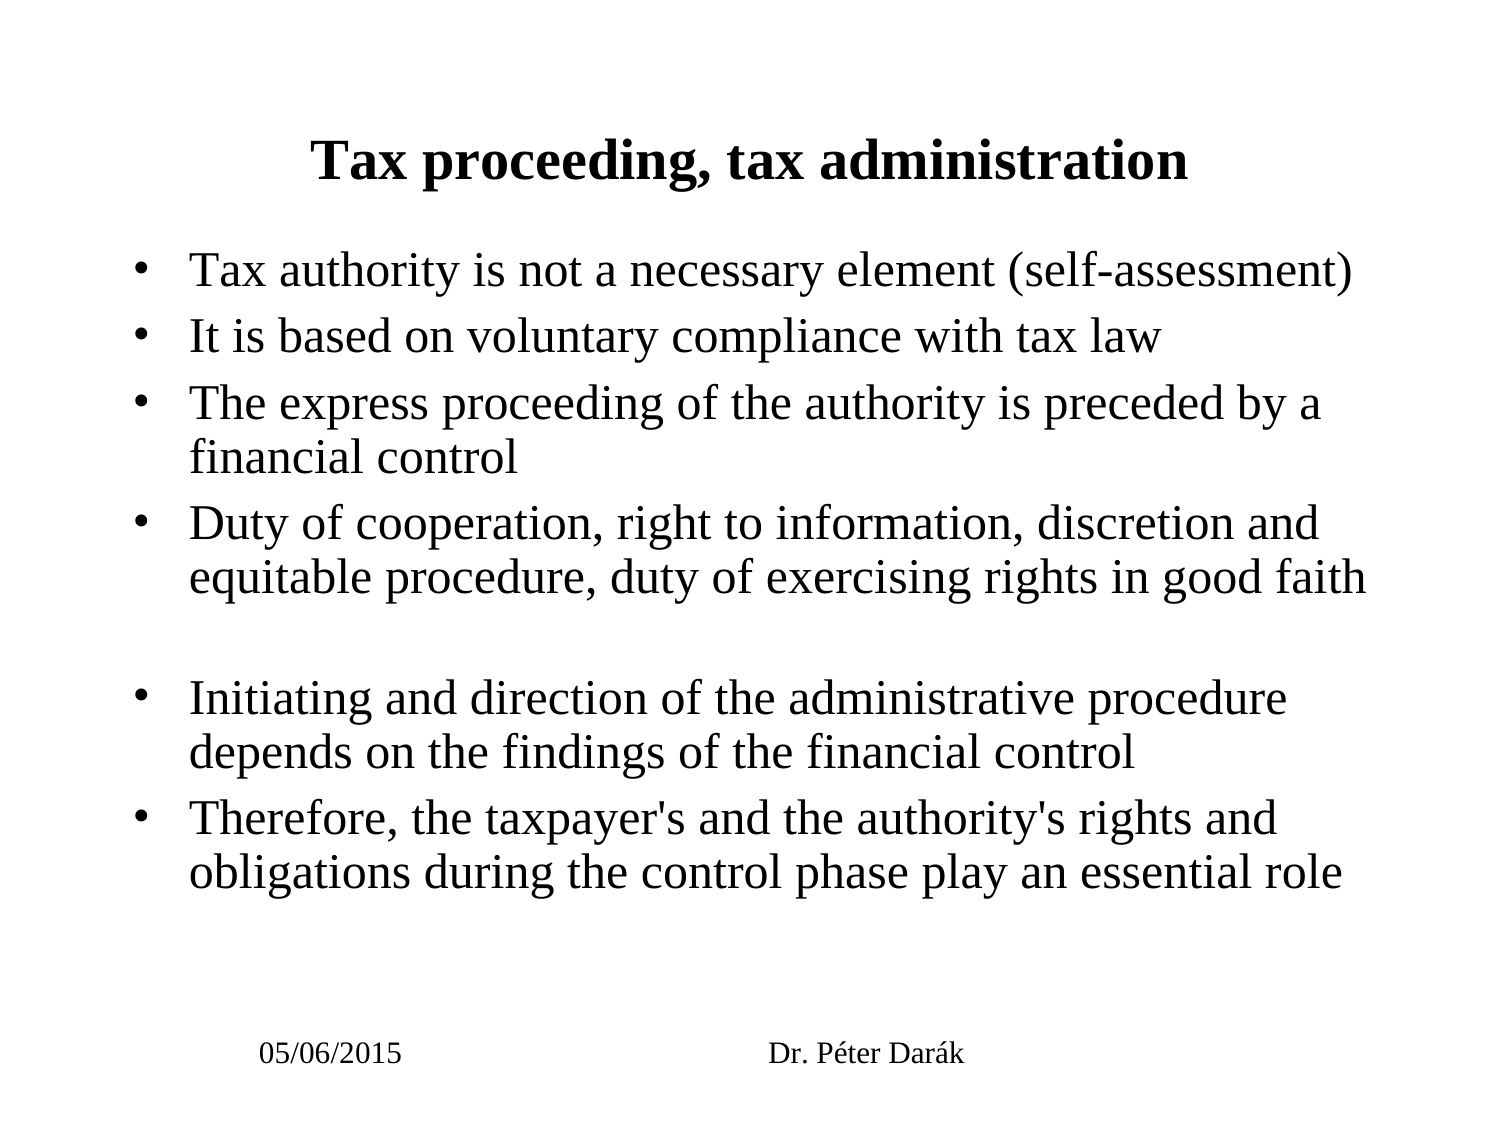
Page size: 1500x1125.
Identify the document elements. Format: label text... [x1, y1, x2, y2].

list Tax authority is not a necessary element (self-assessment) It is based on voluntary compliance with tax law The express proceeding of the authority is preceded by a financial control Duty of cooperation, right to information, discretion and equitable procedure, duty of exercising rights in good faith Initiating and direction of the administrative procedure depends on the findings of the financial control Therefore, the taxpayer's and the authority's rights and obligations during the control phase play an essential role [117, 235, 1393, 1011]
title Tax proceeding, tax administration [112, 99, 1388, 213]
